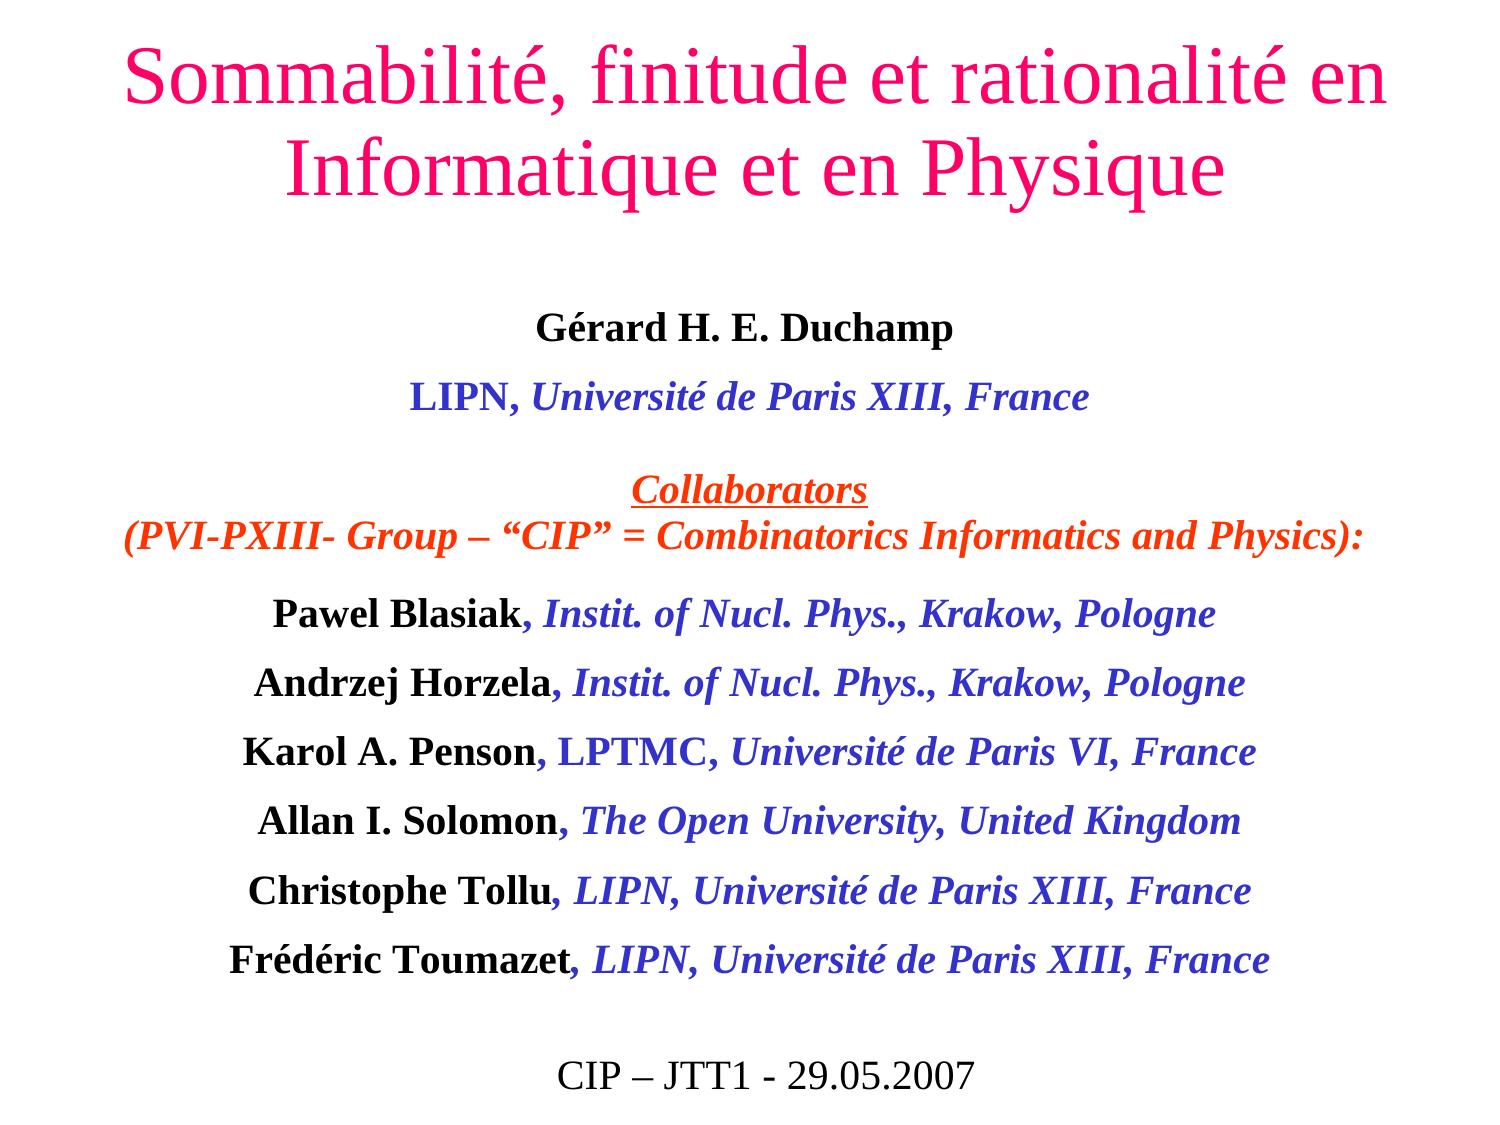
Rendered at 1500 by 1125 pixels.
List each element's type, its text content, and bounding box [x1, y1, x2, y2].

title Sommabilité, finitude et rationalité en Informatique et en Physique [37, 2, 1476, 241]
text_box Gérard H. E. Duchamp LIPN, Université de Paris XIII, France Collaborators (PVI-PXIII- Group – “CIP” = Combinatorics Informatics and Physics): Pawel Blasiak, Instit. of Nucl. Phys., Krakow, Pologne Andrzej Horzela, Instit. of Nucl. Phys., Krakow, Pologne Karol A. Penson, LPTMC, Université de Paris VI, France Allan I. Solomon, The Open University, United Kingdom Christophe Tollu, LIPN, Université de Paris XIII, France Frédéric Toumazet, LIPN, Université de Paris XIII, France [12, 273, 1488, 991]
text_box CIP – JTT1 - 29.05.2007 [124, 1044, 1409, 1117]
